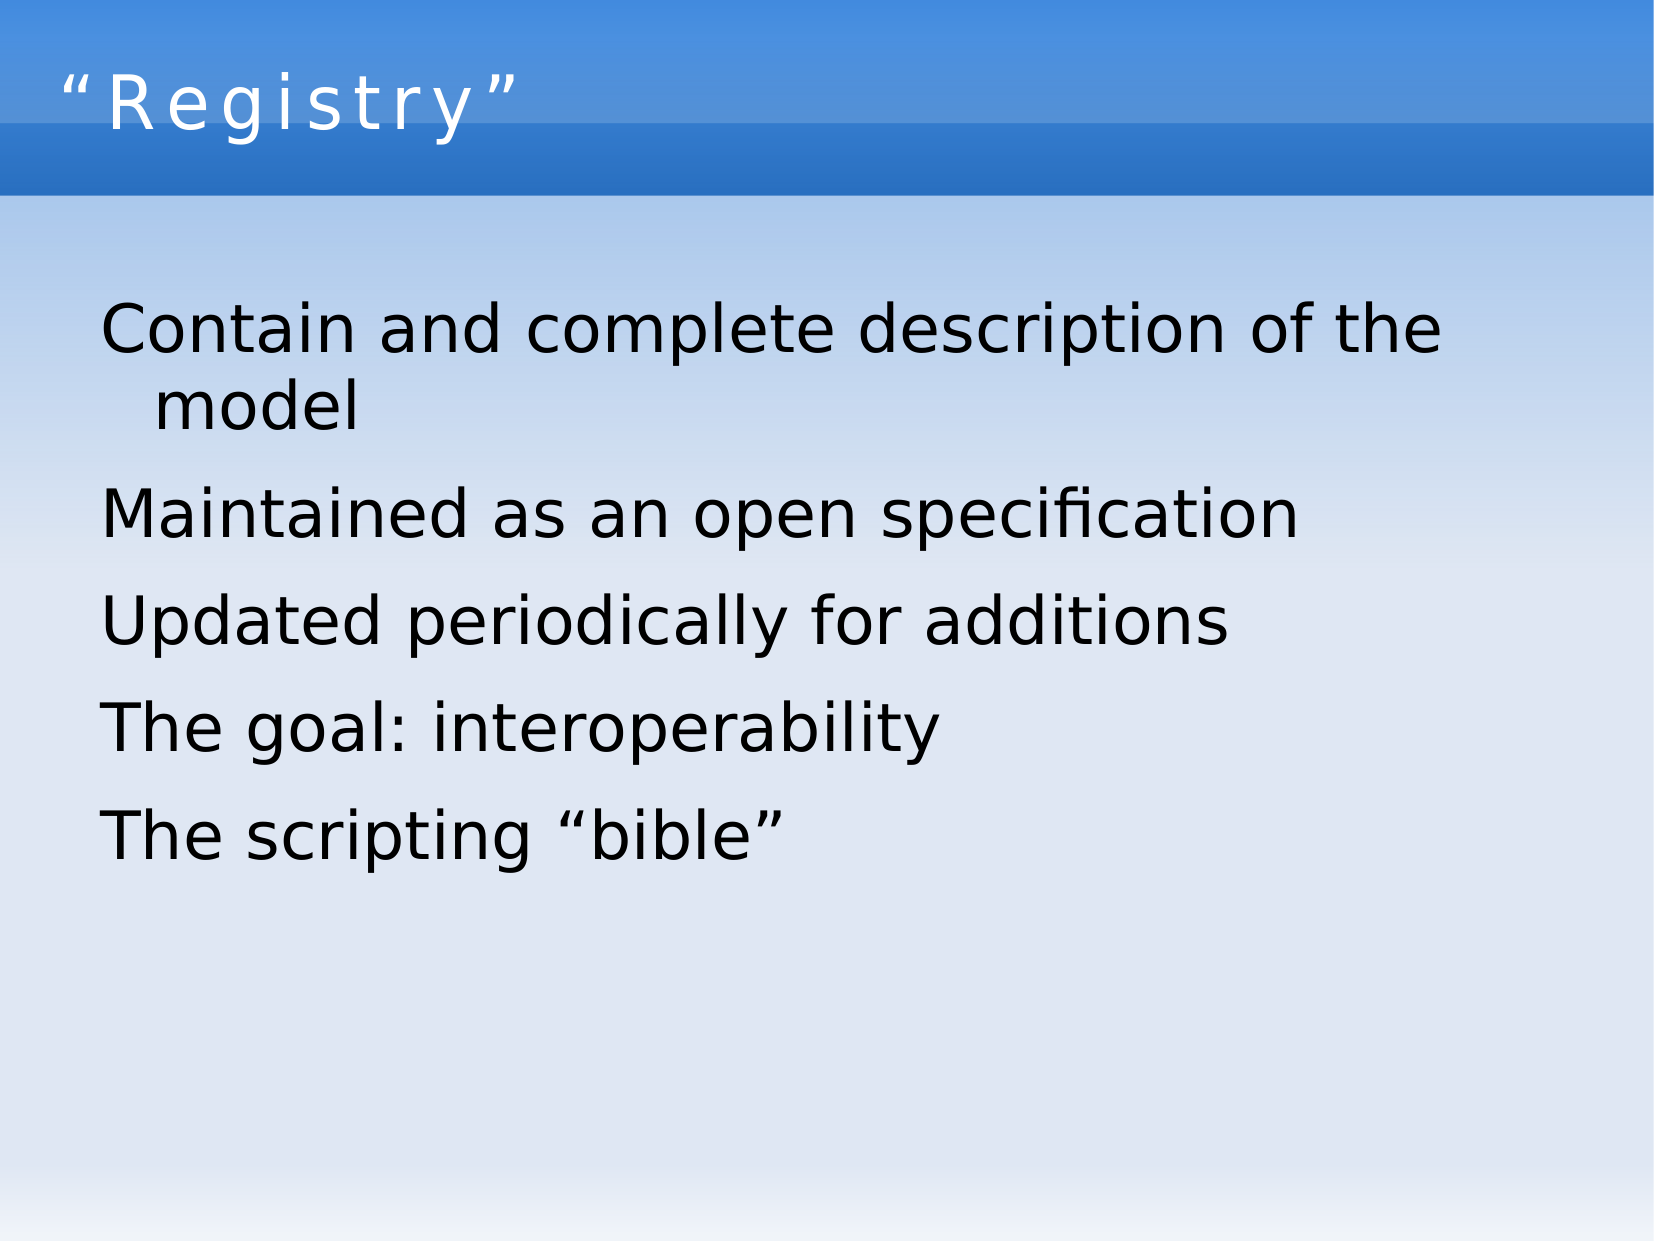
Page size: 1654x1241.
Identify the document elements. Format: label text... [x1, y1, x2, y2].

title “Registry” [59, 29, 1270, 178]
list Contain and complete description of the model Maintained as an open specification Updated periodically for additions The goal: interoperability The scripting “bible” [82, 290, 1571, 1109]
picture [0, 0, 1654, 1241]
